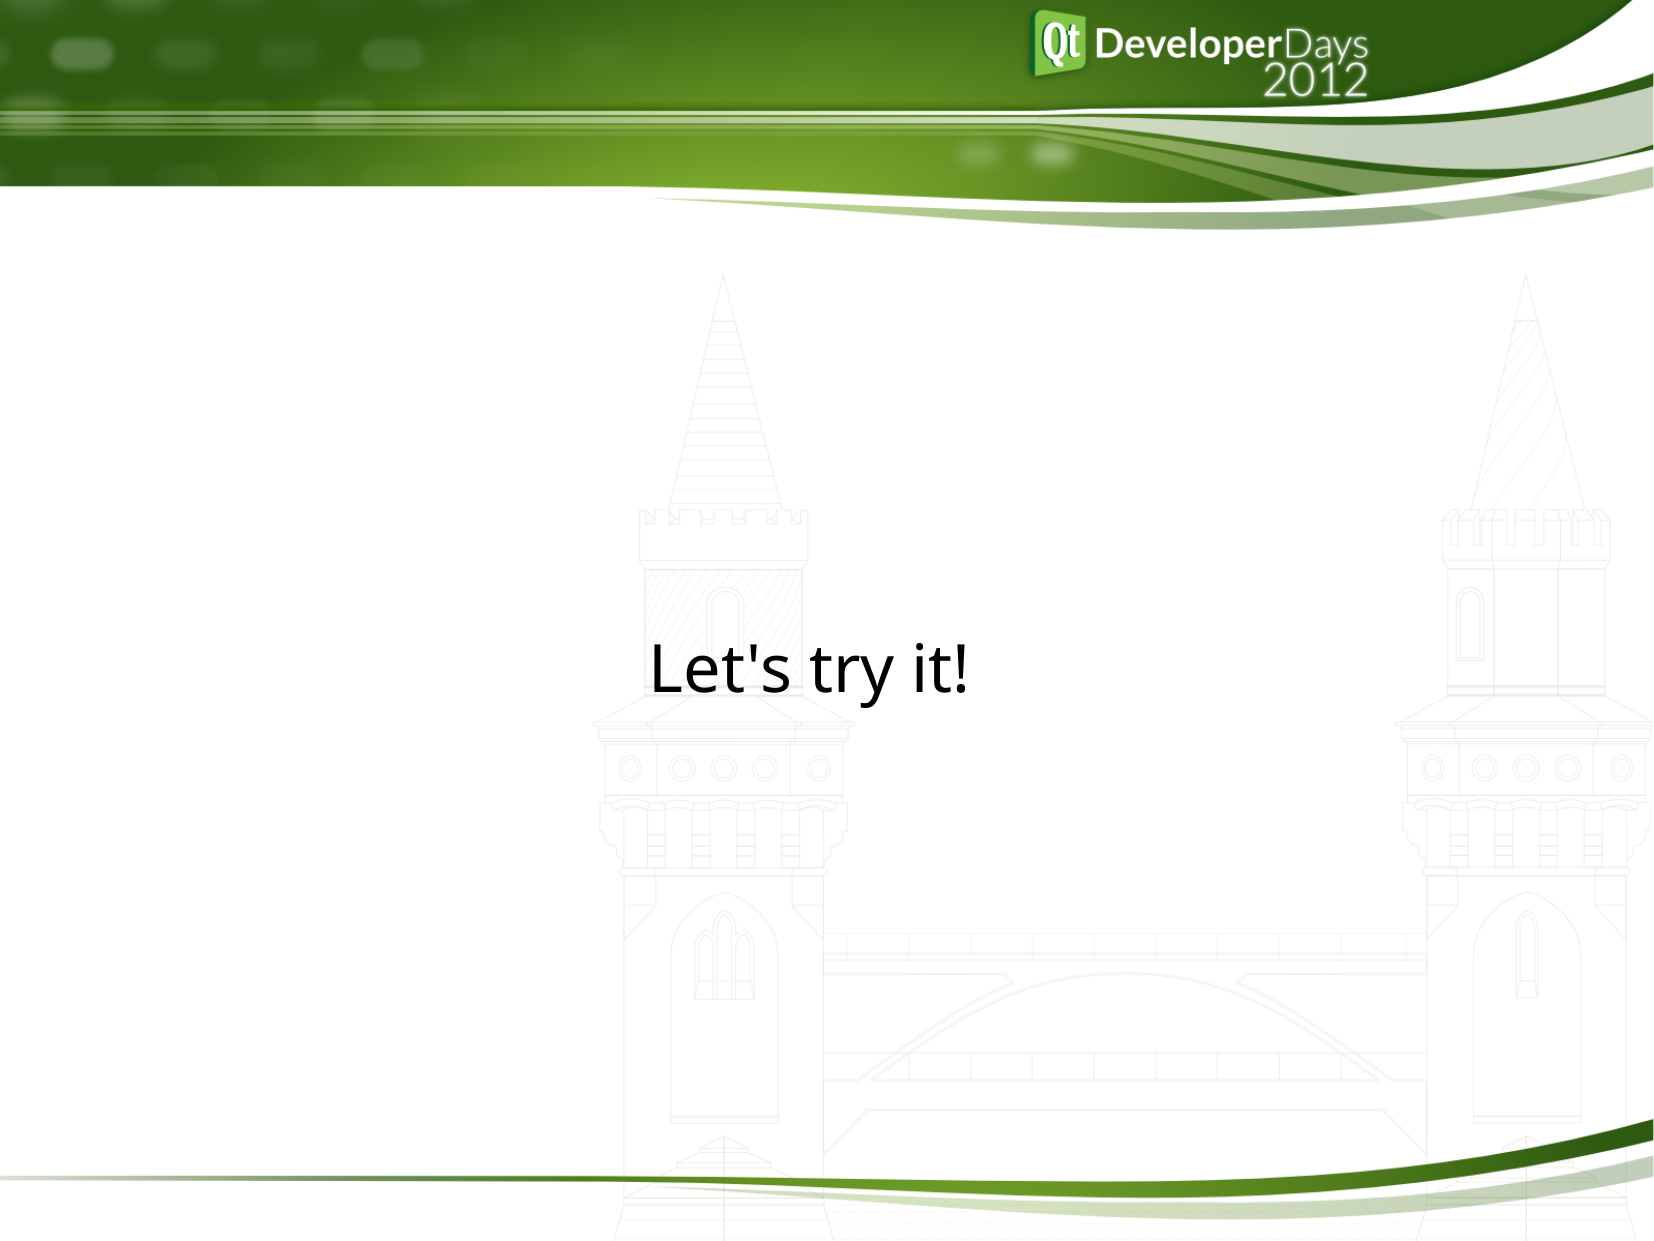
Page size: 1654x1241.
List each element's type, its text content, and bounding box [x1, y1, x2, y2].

picture [0, 0, 1654, 1241]
list Let's try it! [82, 259, 1538, 980]
